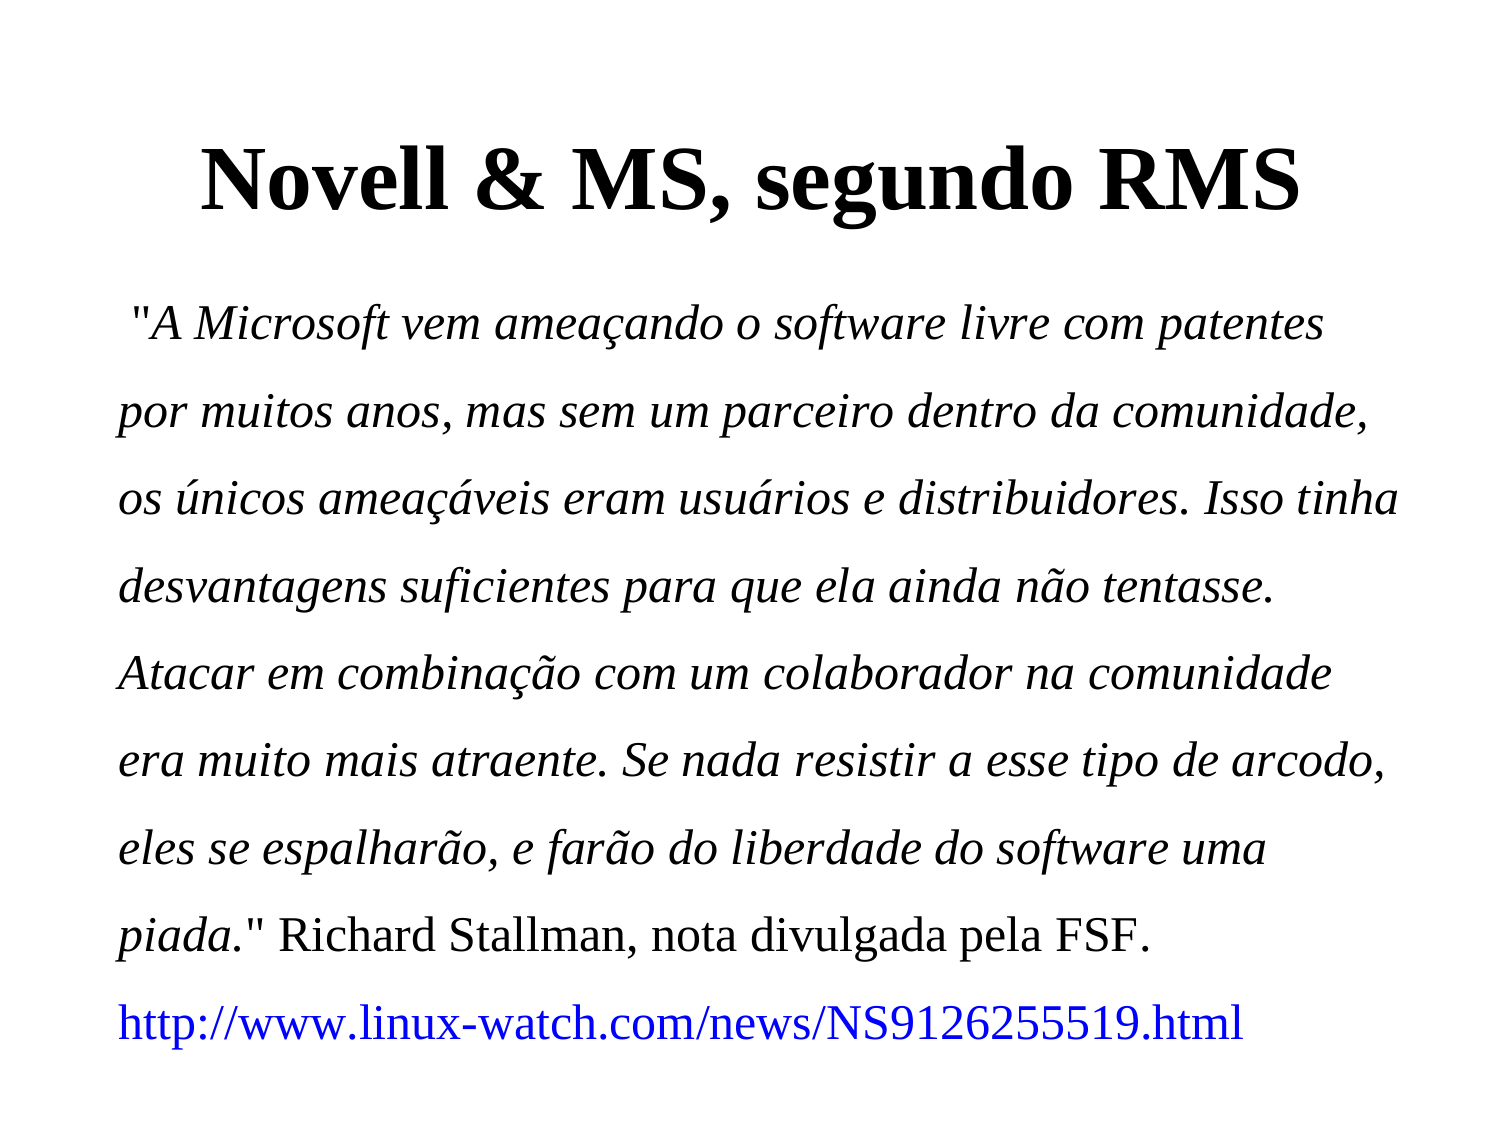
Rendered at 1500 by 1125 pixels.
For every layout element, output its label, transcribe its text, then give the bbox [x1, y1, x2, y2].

text_box "A Microsoft vem ameaçando o software livre com patentes por muitos anos, mas sem um parceiro dentro da comunidade, os únicos ameaçáveis eram usuários e distribuidores. Isso tinha desvantagens suficientes para que ela ainda não tentasse. Atacar em combinação com um colaborador na comunidade era muito mais atraente. Se nada resistir a esse tipo de arcodo, eles se espalharão, e farão do liberdade do software uma piada." Richard Stallman, nota divulgada pela FSF. http://www.linux-watch.com/news/NS9126255519.html [103, 255, 1421, 1058]
title Novell & MS, segundo RMS [87, 52, 1416, 307]
